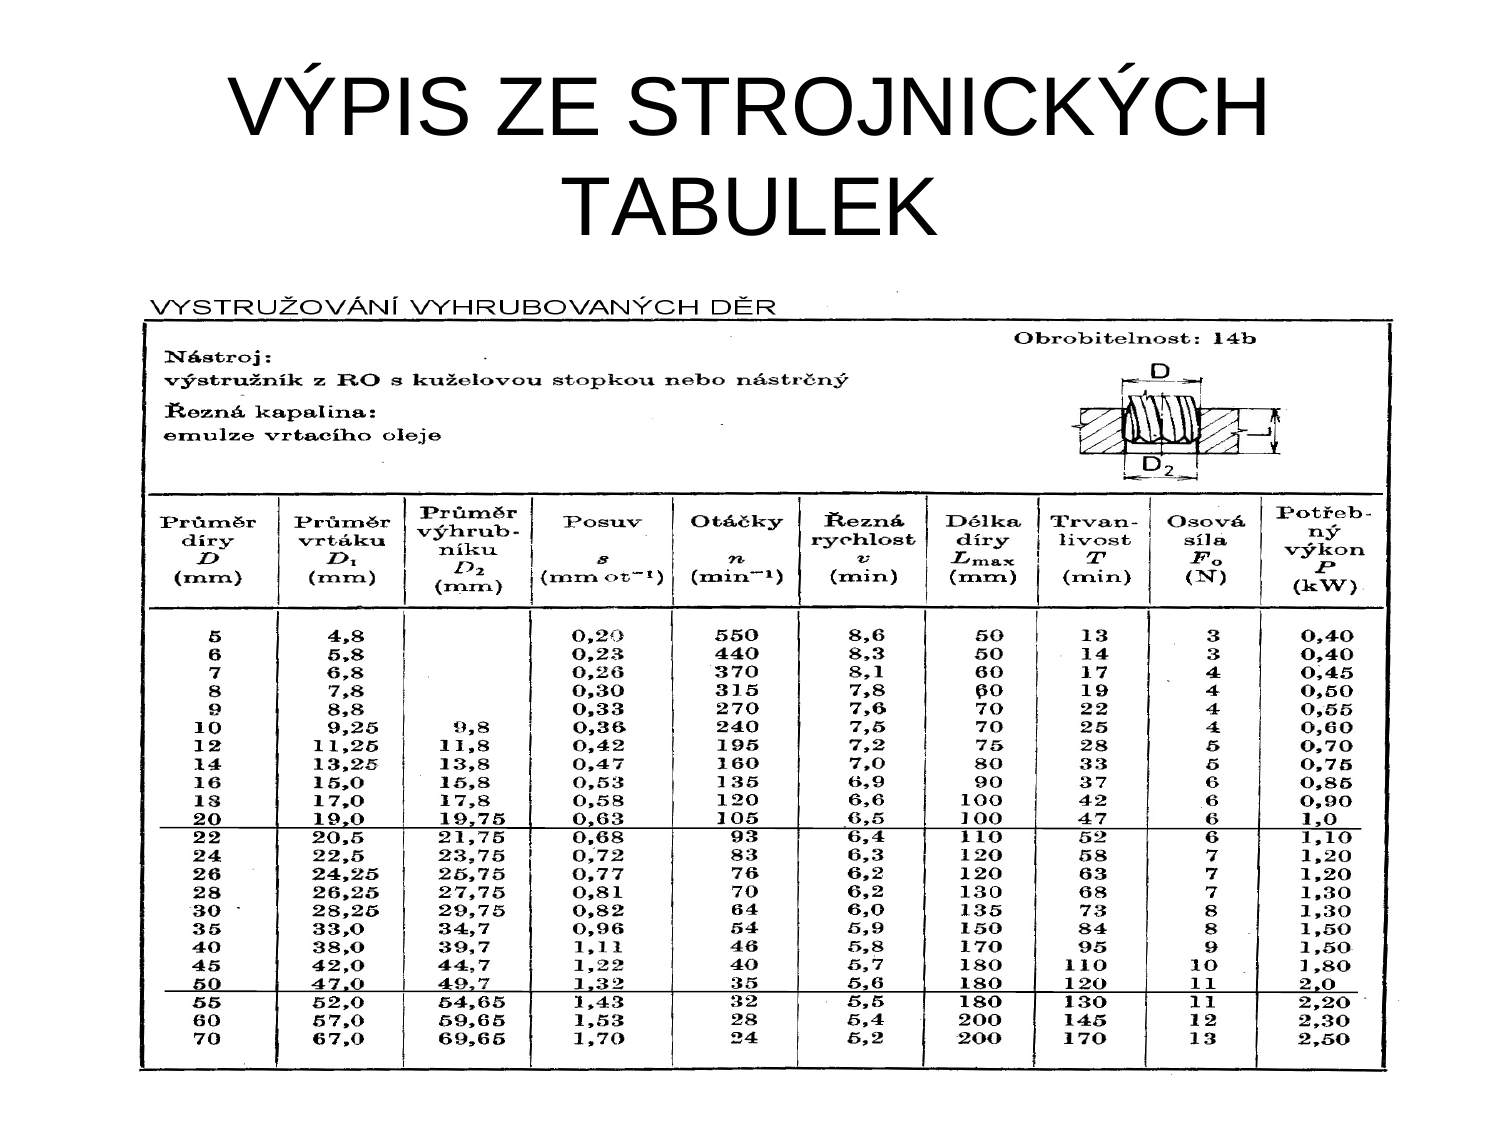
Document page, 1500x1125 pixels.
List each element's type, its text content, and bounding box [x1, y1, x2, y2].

picture [135, 290, 1400, 1077]
title VÝPIS ZE STROJNICKÝCH TABULEK [75, 45, 1426, 233]
